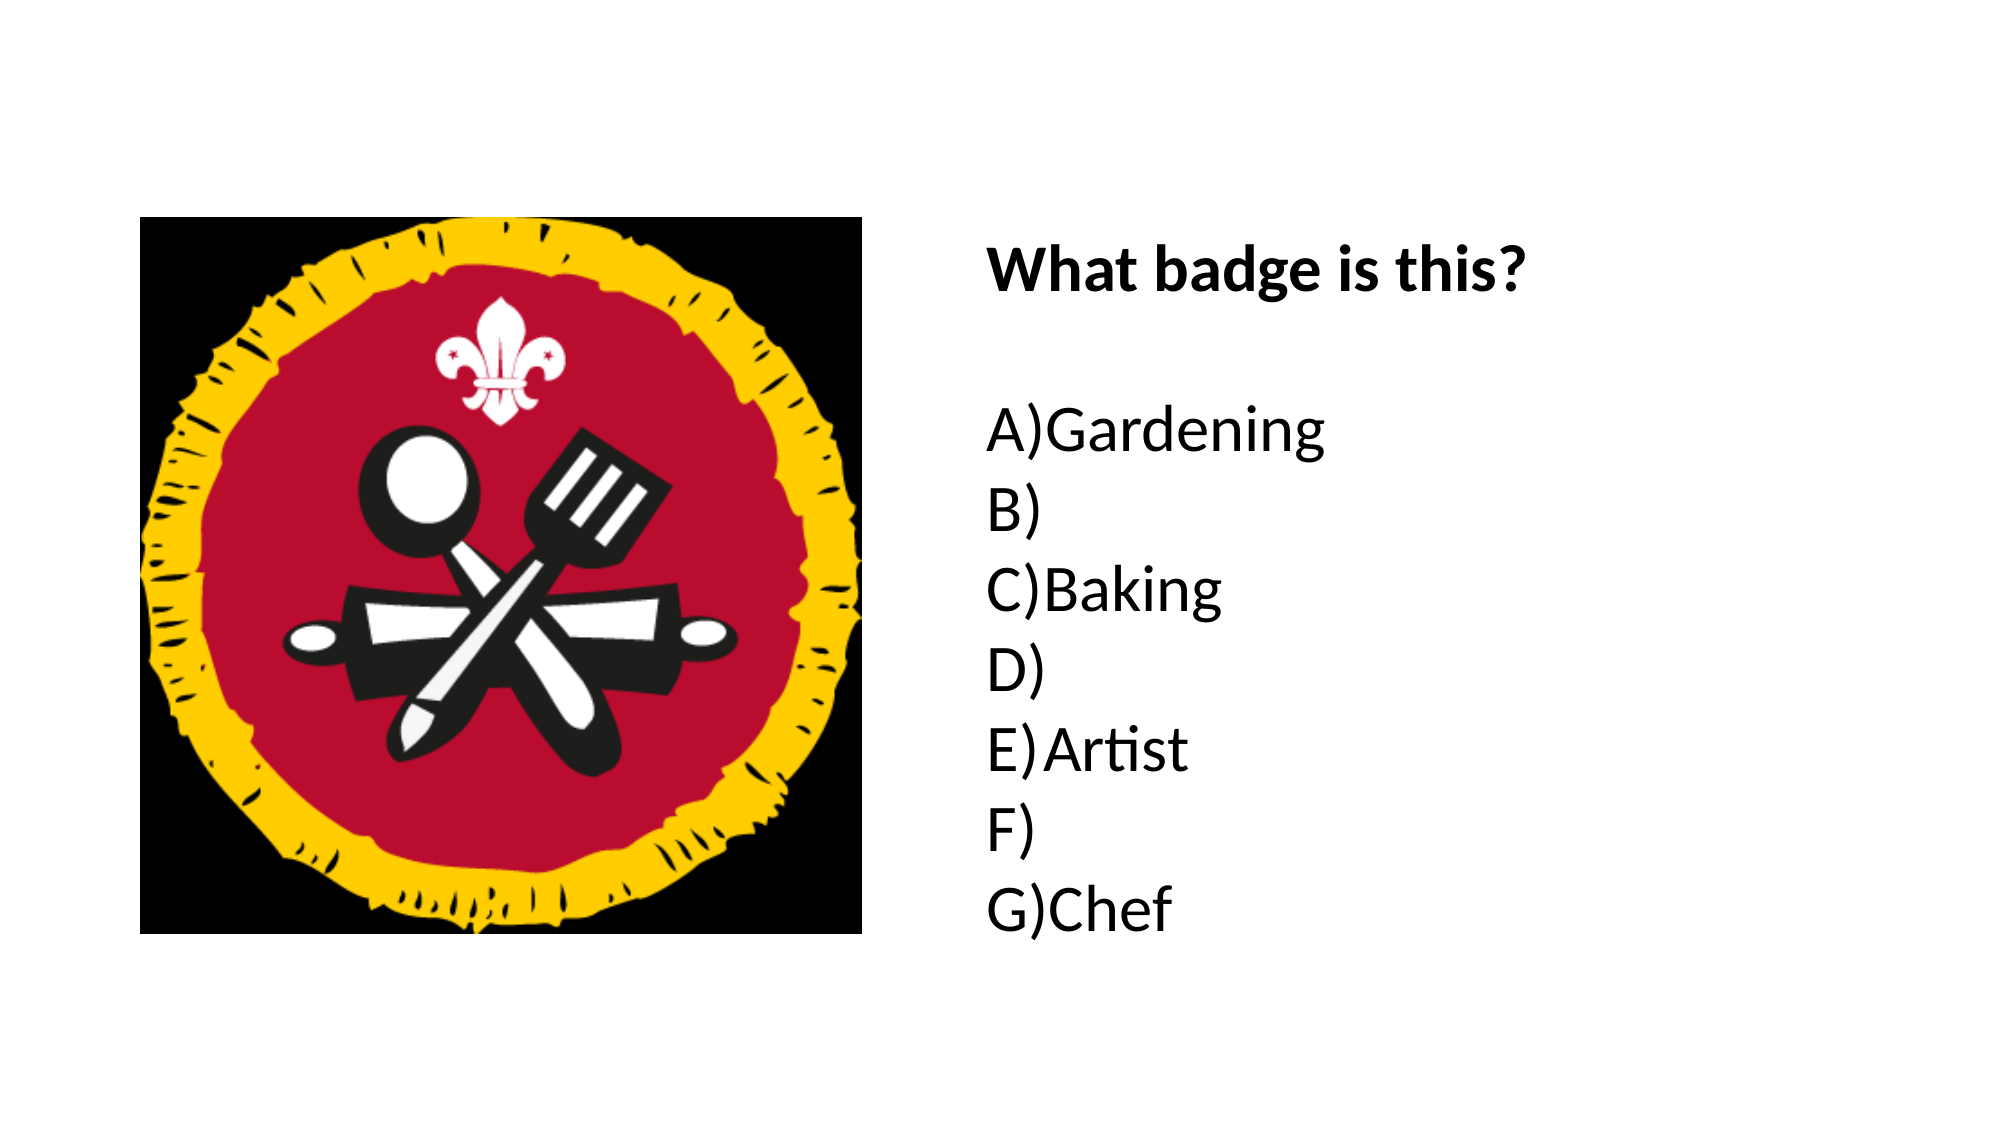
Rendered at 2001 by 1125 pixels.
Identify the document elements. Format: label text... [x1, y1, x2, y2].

text_box What badge is this? Gardening Baking Artist Chef [971, 217, 1972, 960]
picture [140, 217, 862, 934]
